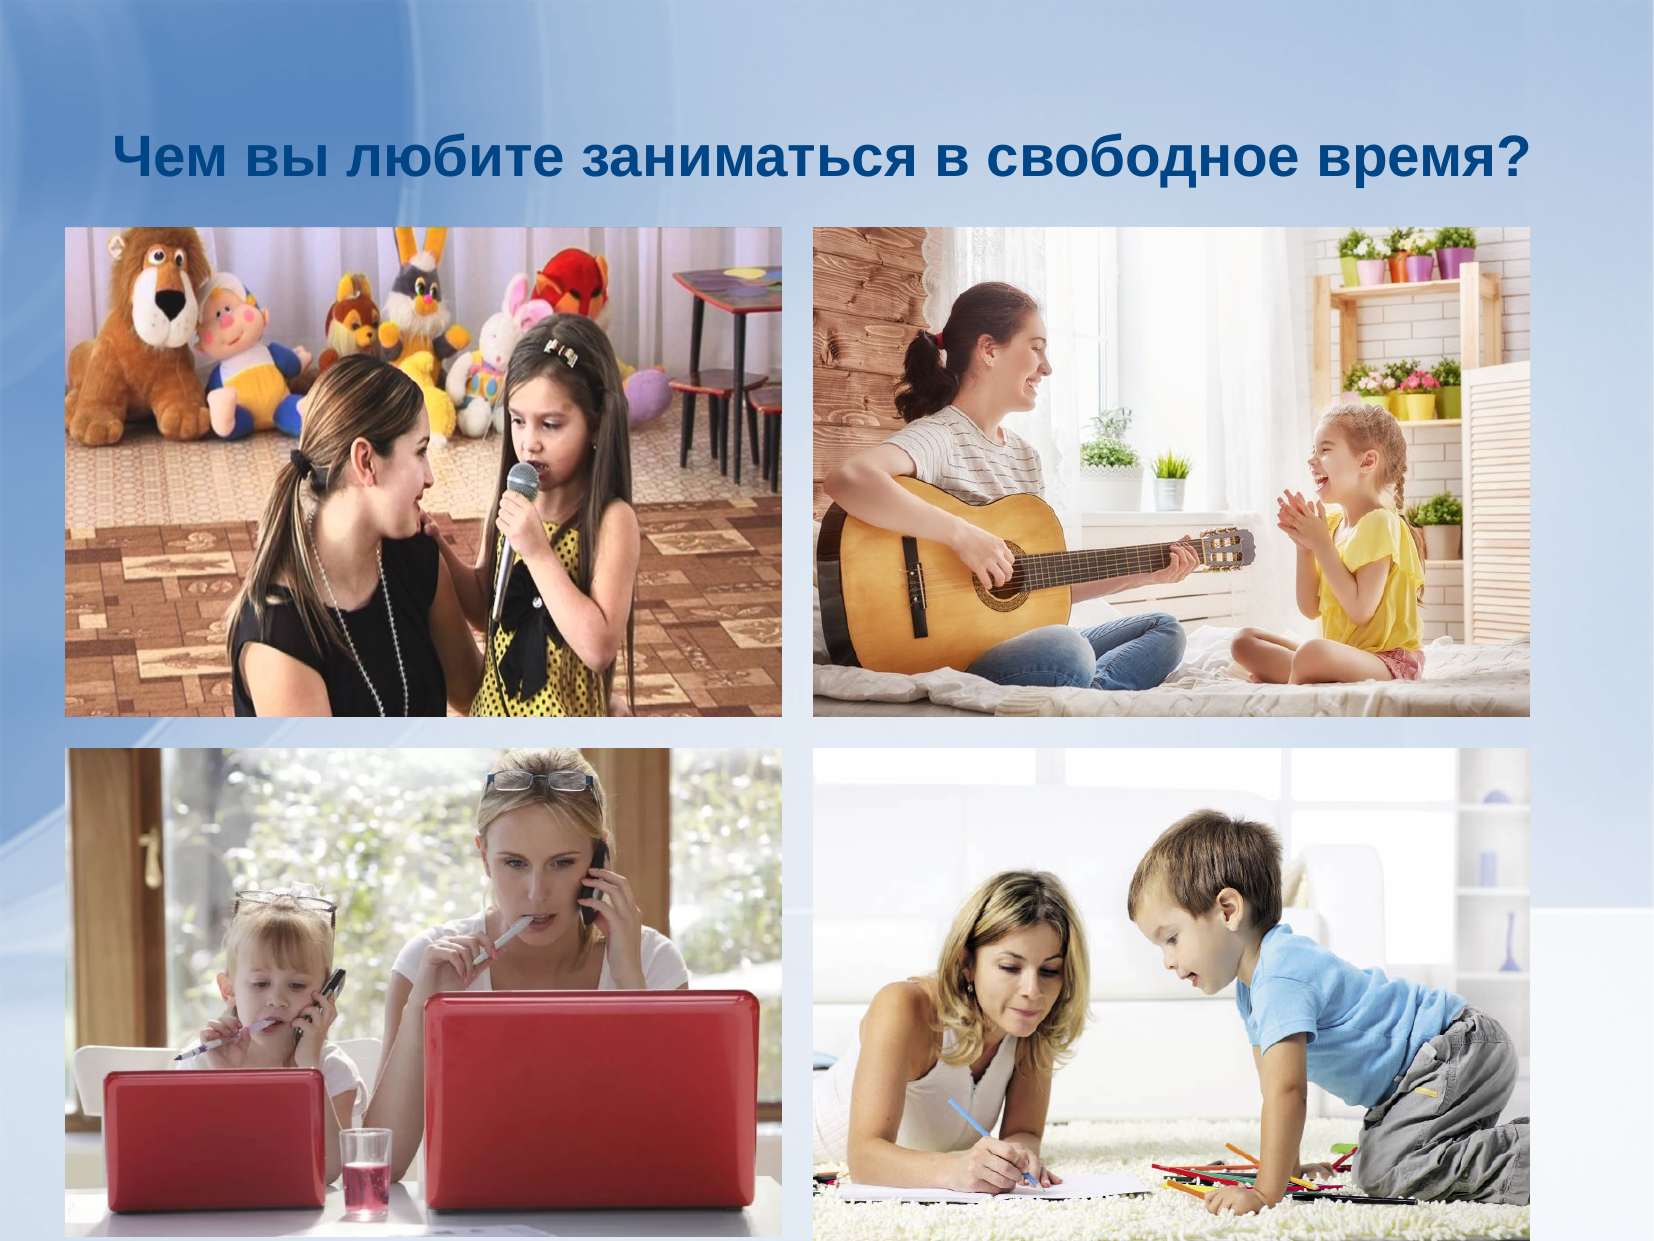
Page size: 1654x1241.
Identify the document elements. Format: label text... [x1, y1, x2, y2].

title Чем вы любите заниматься в свободное время? [82, 14, 1564, 292]
picture [0, 0, 1654, 1241]
